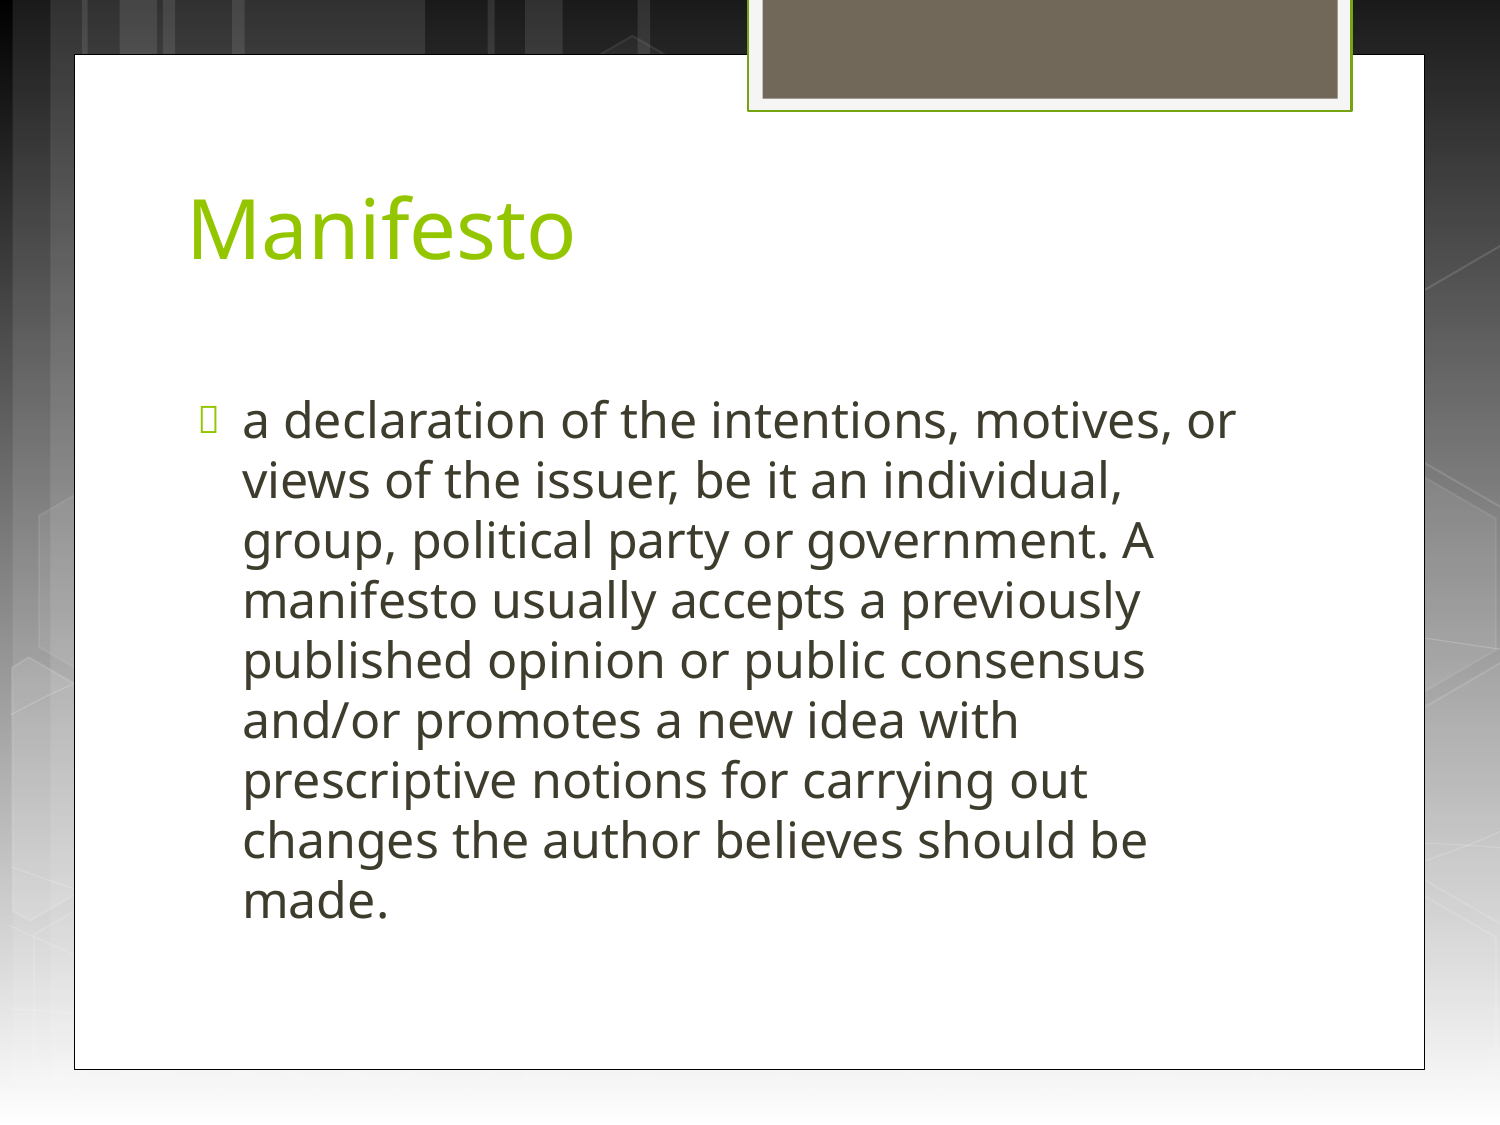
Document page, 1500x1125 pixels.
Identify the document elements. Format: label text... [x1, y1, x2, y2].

title Manifesto [171, 168, 1324, 357]
list a declaration of the intentions, motives, or views of the issuer, be it an individual, group, political party or government. A manifesto usually accepts a previously published opinion or public consensus and/or promotes a new idea with prescriptive notions for carrying out changes the author believes should be made. [171, 381, 1283, 957]
